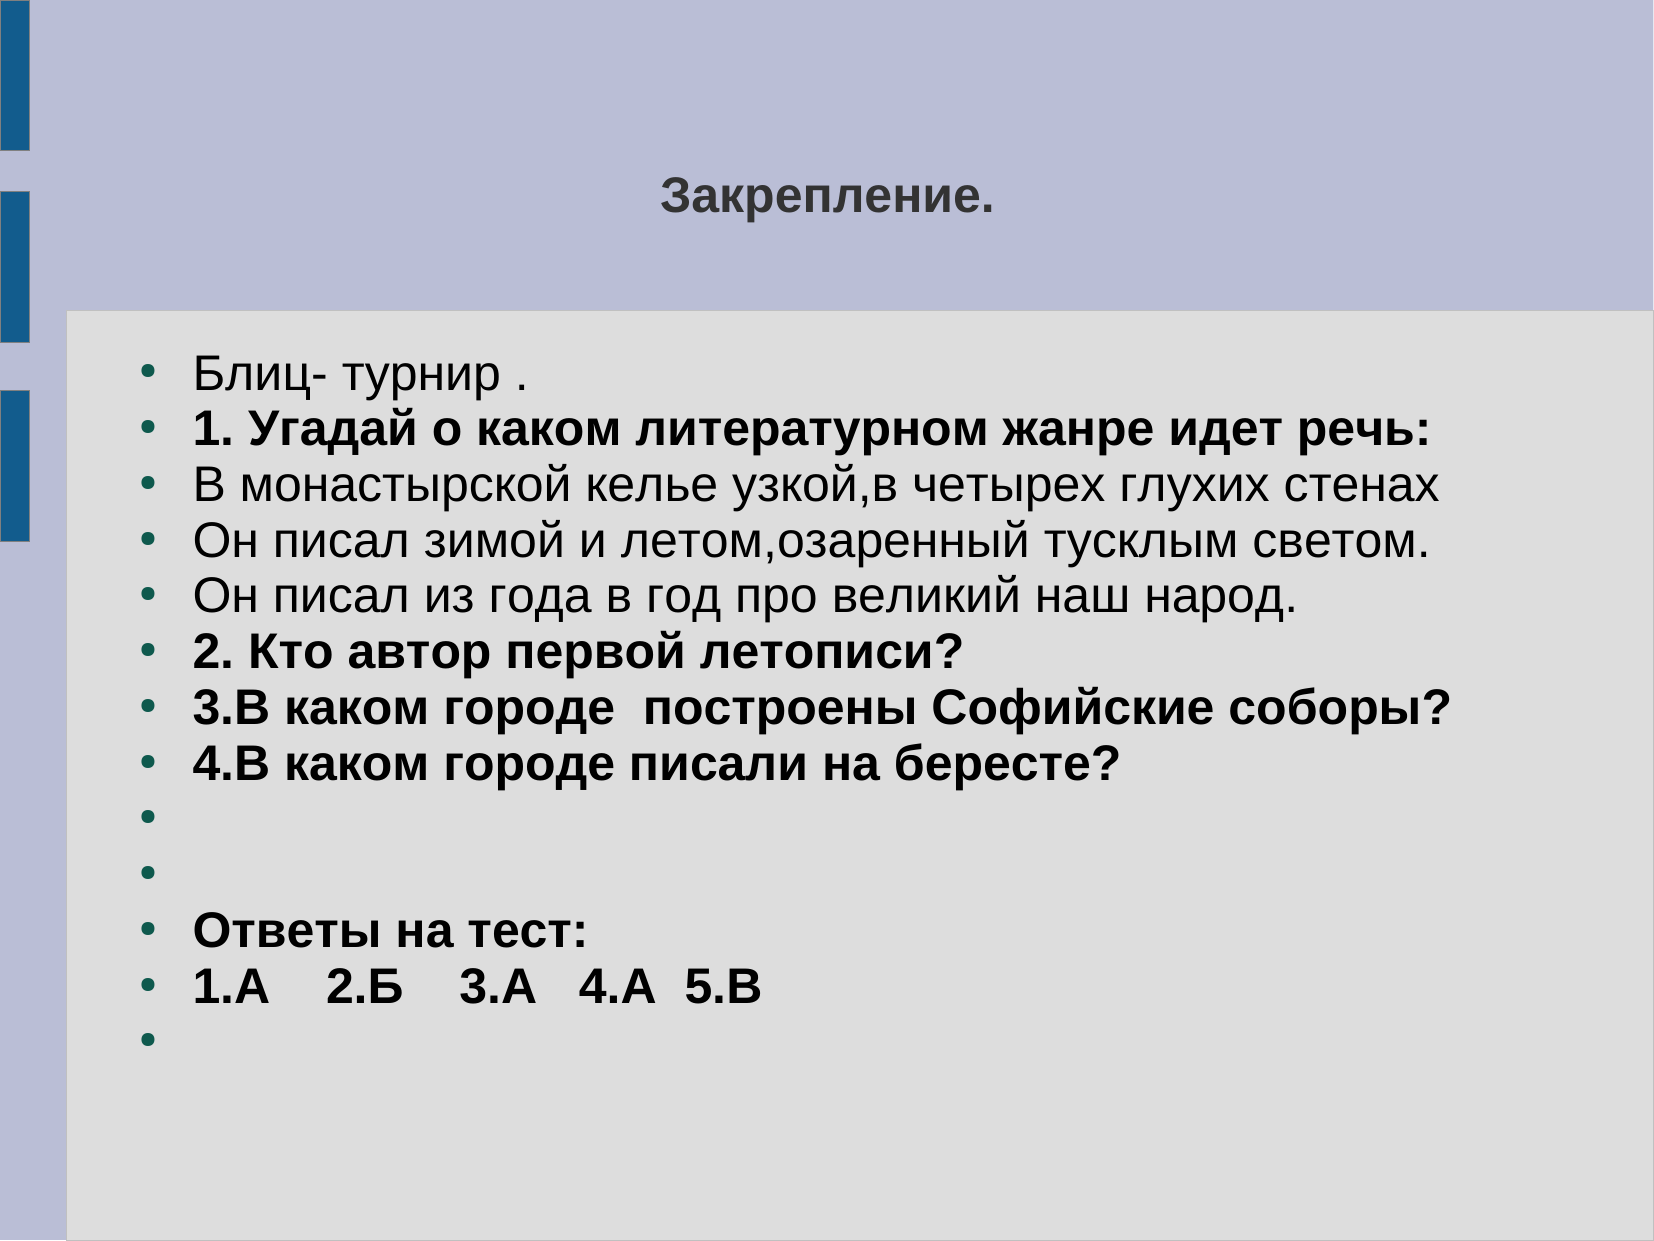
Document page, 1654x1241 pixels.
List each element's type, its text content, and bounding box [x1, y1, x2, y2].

list Блиц- турнир . 1. Угадай о каком литературном жанре идет речь: В монастырской келье узкой,в четырех глухих стенах Он писал зимой и летом,озаренный тусклым светом. Он писал из года в год про великий наш народ. 2. Кто автор первой летописи? 3.В каком городе построены Софийские соборы? 4.В каком городе писали на бересте? Ответы на тест: 1.А 2.Б 3.А 4.А 5.В [121, 344, 1534, 1127]
title Закрепление. [121, 91, 1534, 299]
